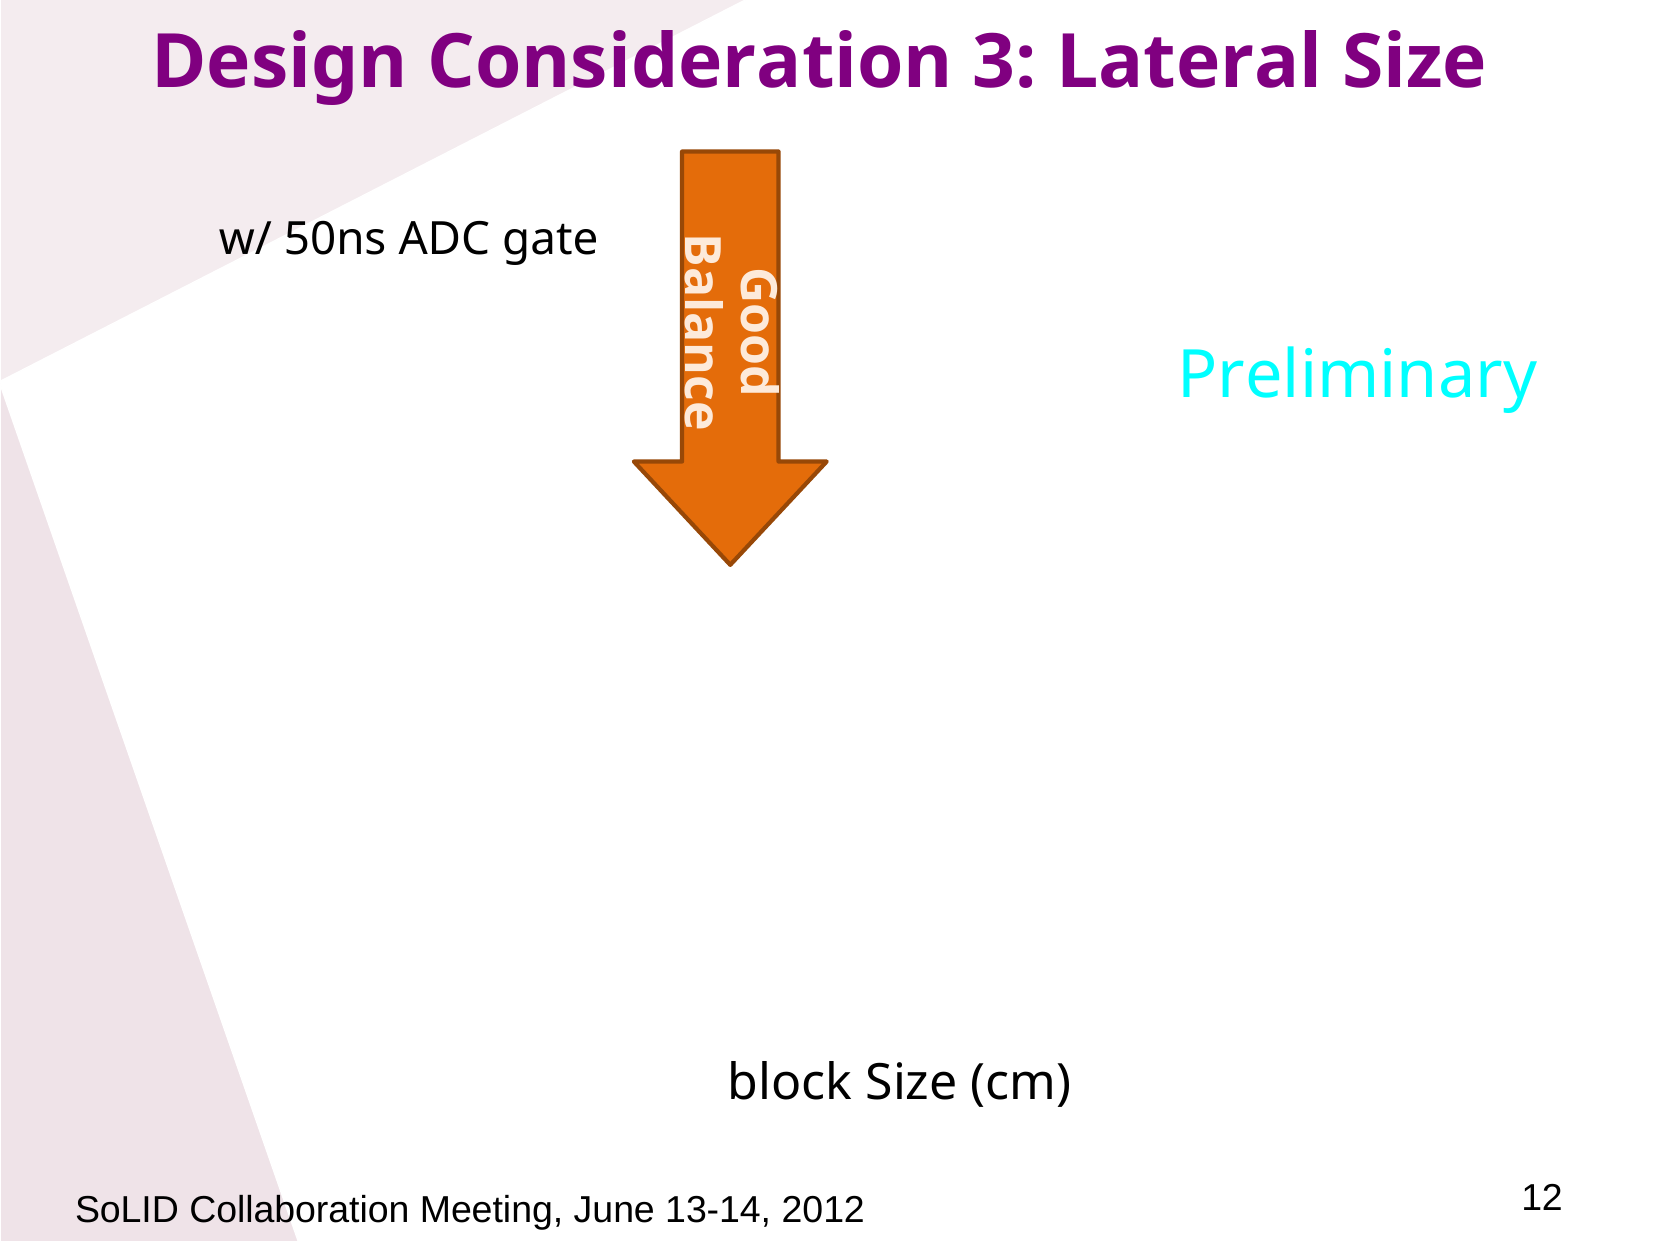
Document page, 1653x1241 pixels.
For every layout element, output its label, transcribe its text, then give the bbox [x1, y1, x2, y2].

text_box block Size (cm) [713, 1047, 1087, 1118]
title Design Consideration 3: Lateral Size [68, 13, 1571, 152]
text_box Preliminary [1162, 330, 1557, 420]
text_box Good Balance [633, 151, 827, 565]
text_box w/ 50ns ADC gate [204, 206, 614, 273]
